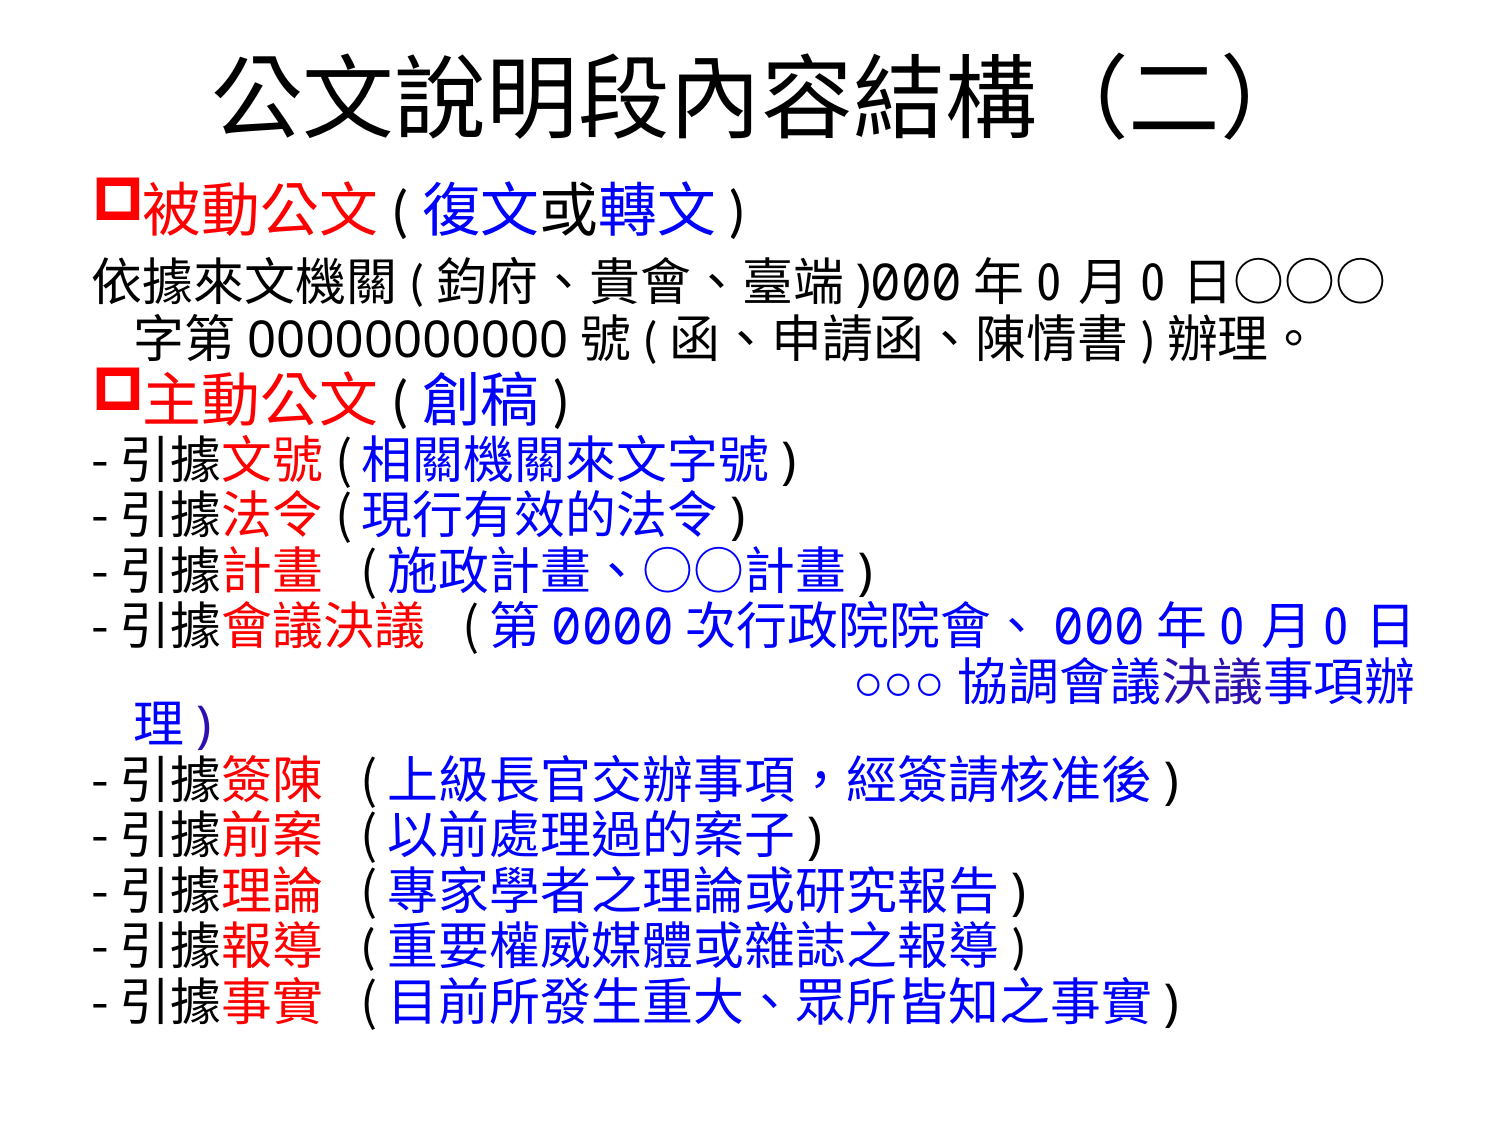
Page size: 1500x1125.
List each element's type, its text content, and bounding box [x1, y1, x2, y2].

list 被動公文(復文或轉文) 依據來文機關(鈞府、貴會、臺端)000年0月0日○○○字第00000000000號(函、申請函、陳情書)辦理。 主動公文(創稿) -引據文號(相關機關來文字號) -引據法令(現行有效的法令) -引據計畫 (施政計畫、○○計畫) -引據會議決議 (第0000次行政院院會、000年0月0日 ○○○協調會議決議事項辦理) -引據簽陳 (上級長官交辦事項，經簽請核准後) -引據前案 (以前處理過的案子) -引據理論 (專家學者之理論或研究報告) -引據報導 (重要權威媒體或雜誌之報導) -引據事實 (目前所發生重大、眾所皆知之事實) [76, 184, 1447, 1071]
title 公文說明段內容結構（二） [147, 19, 1376, 171]
